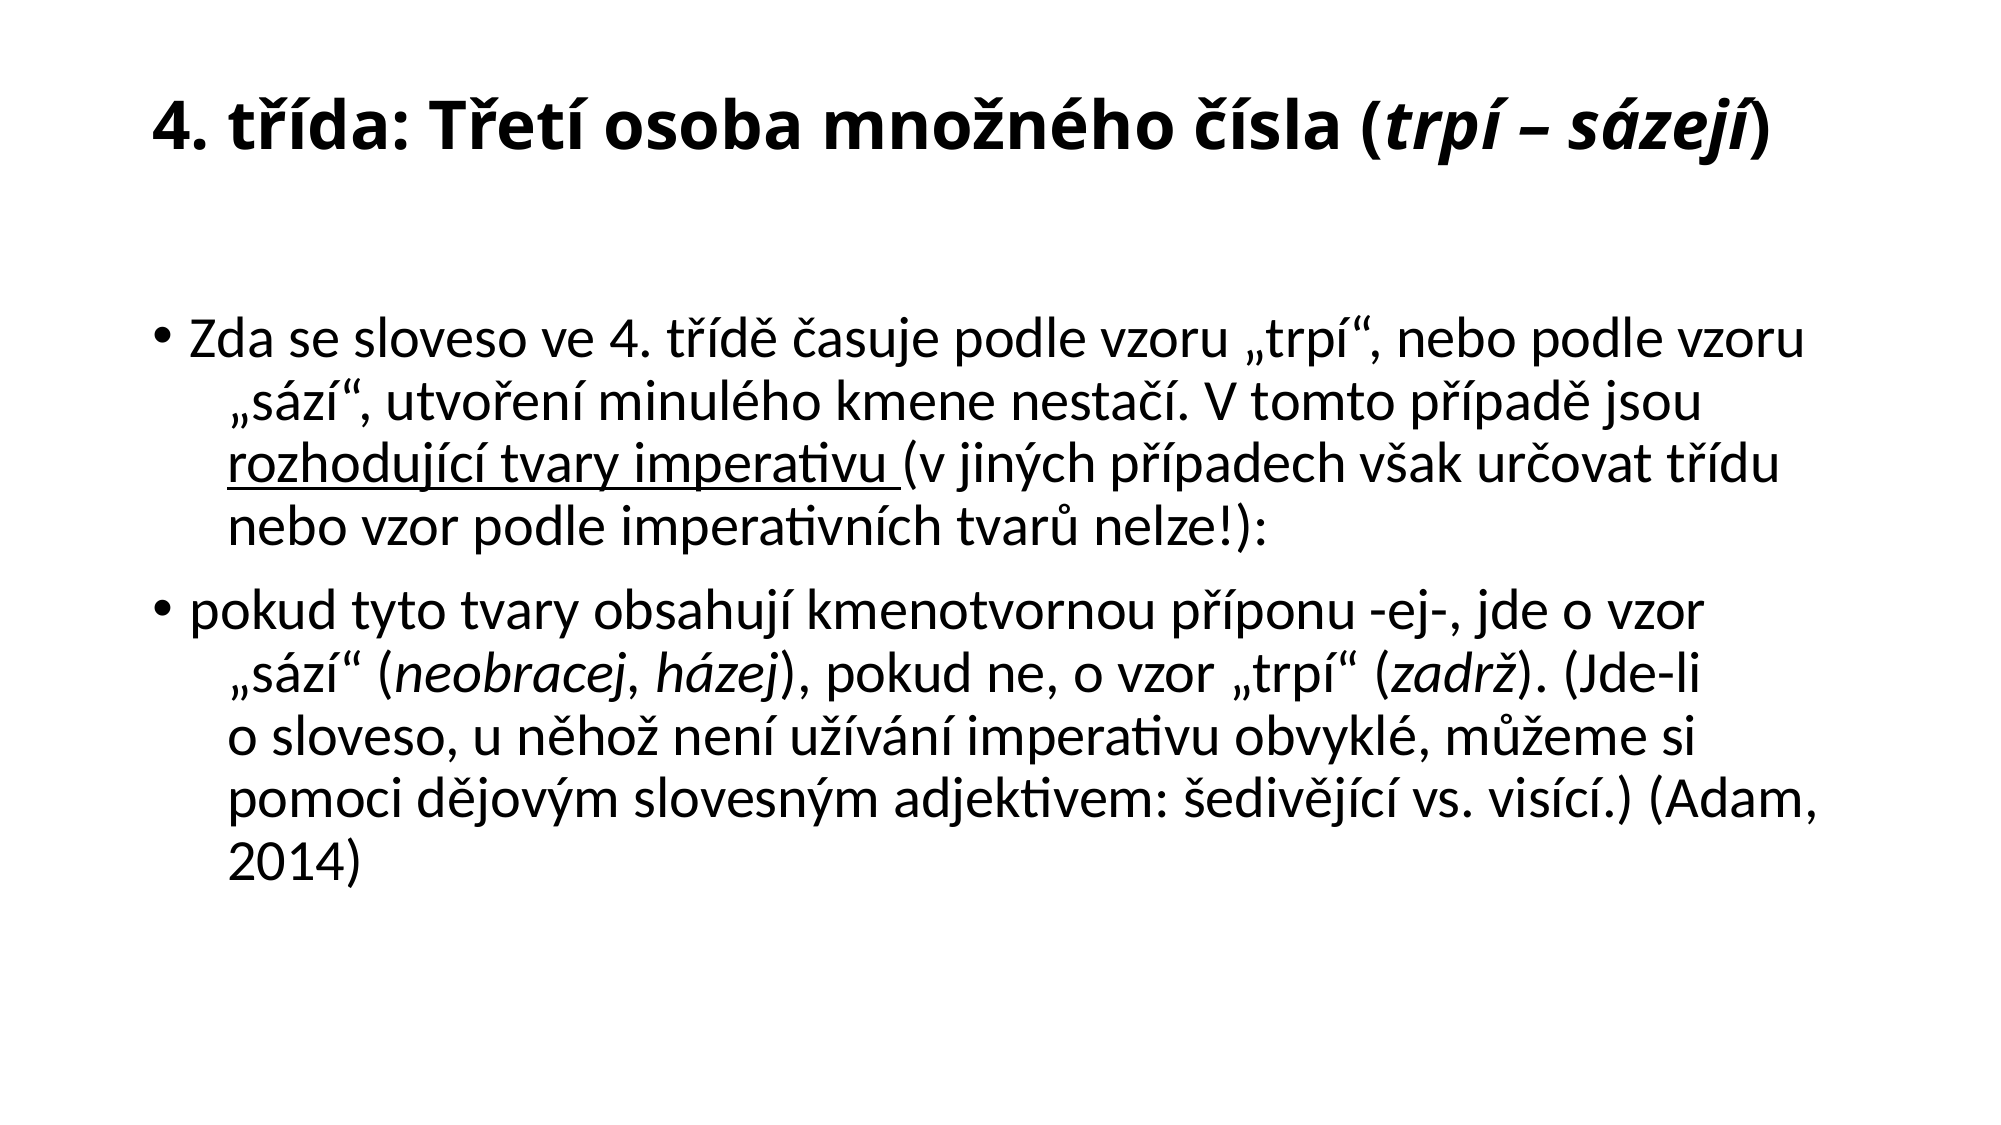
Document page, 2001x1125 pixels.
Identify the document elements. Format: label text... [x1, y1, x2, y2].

title 4. třída: Třetí osoba množného čísla (trpí – sázejí) [137, 59, 1863, 278]
list Zda se sloveso ve 4. třídě časuje podle vzoru „trpí“, nebo podle vzoru „sází“, utvoření minulého kmene nestačí. V tomto případě jsou rozhodující tvary imperativu (v jiných případech však určovat třídu nebo vzor podle imperativních tvarů nelze!): pokud tyto tvary obsahují kmenotvornou příponu -ej-, jde o vzor „sází“ (neobracej, házej), pokud ne, o vzor „trpí“ (zadrž). (Jde-li o sloveso, u něhož není užívání imperativu obvyklé, můžeme si pomoci dějovým slovesným adjektivem: šedivějící vs. visící.) (Adam, 2014) [137, 299, 1863, 1014]
